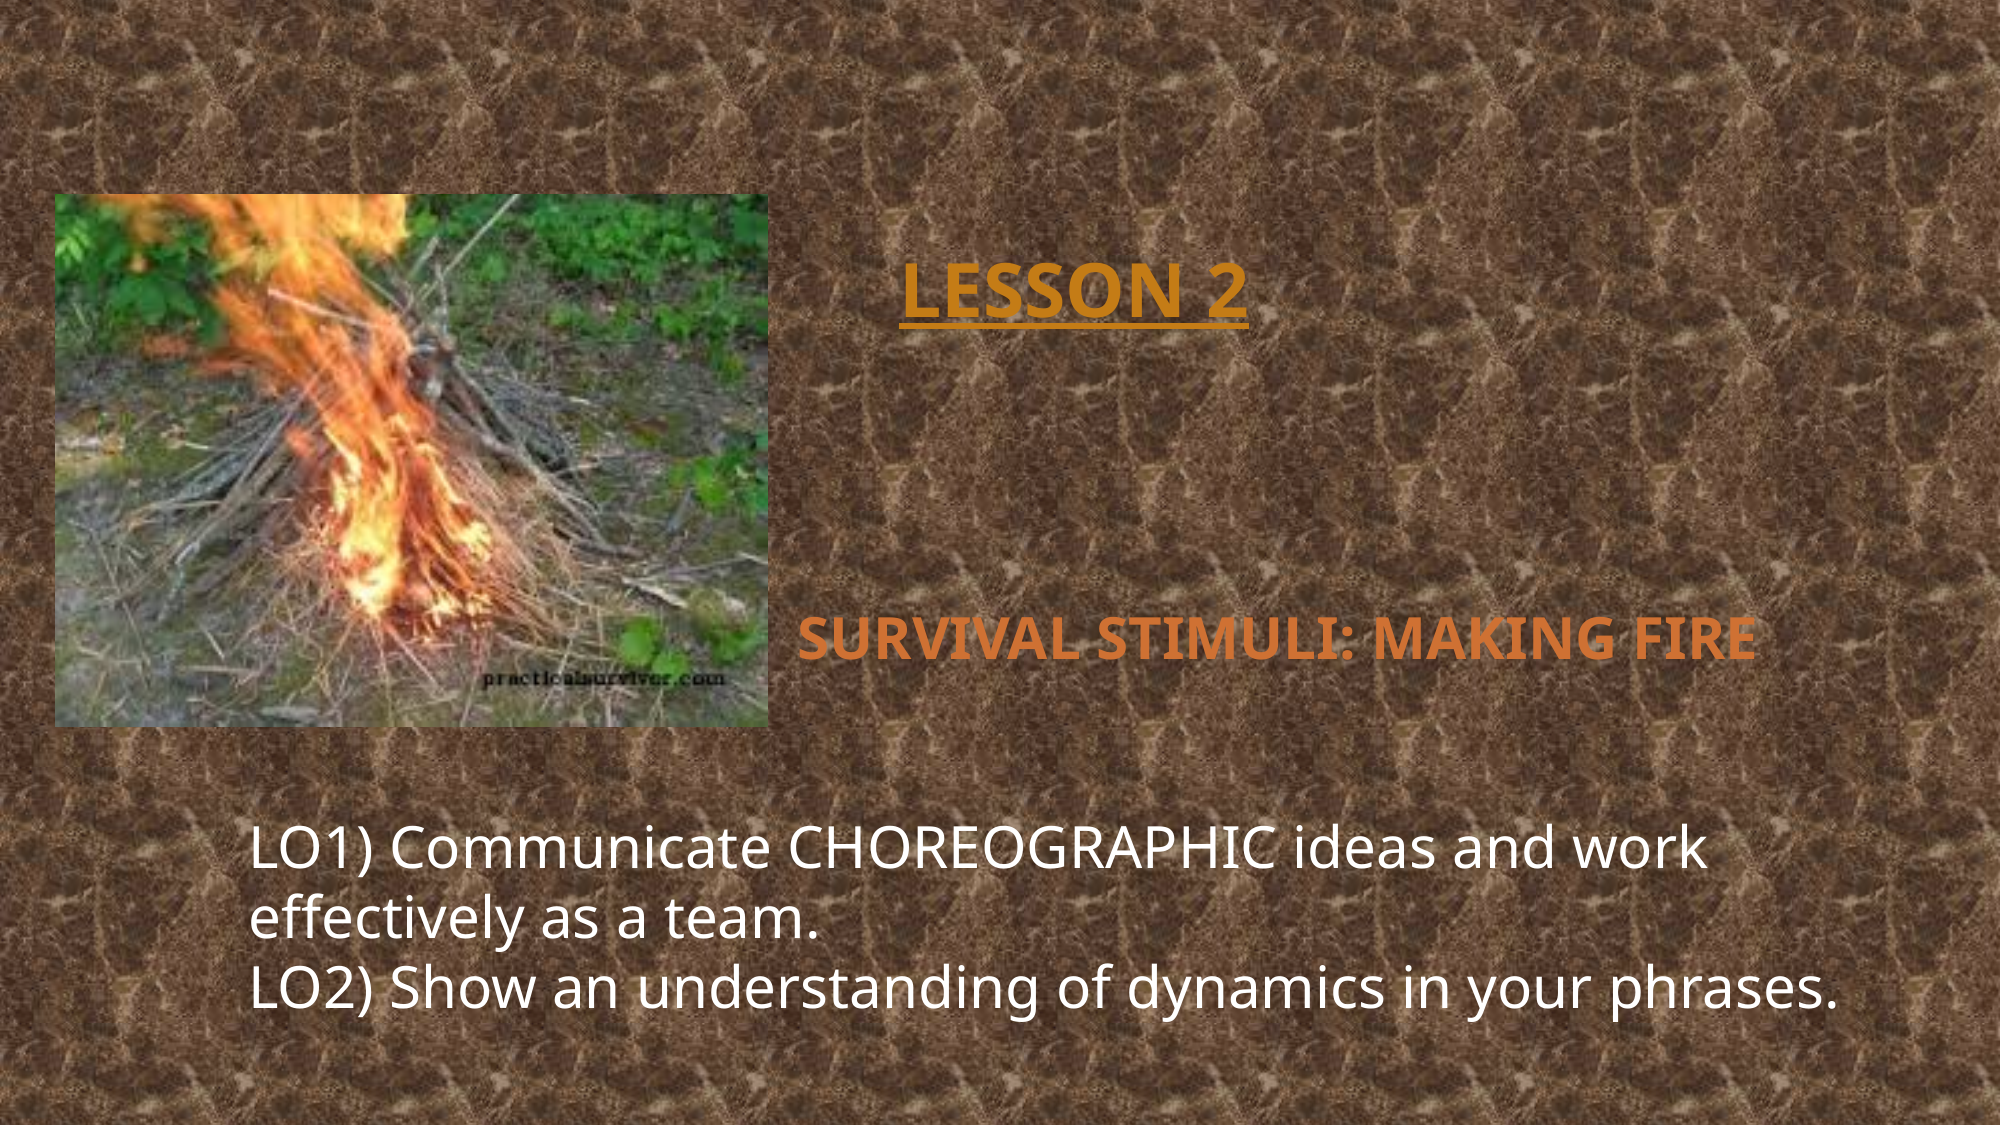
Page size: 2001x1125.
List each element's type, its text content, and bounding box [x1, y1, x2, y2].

text_box LESSON 2 [779, 235, 1370, 340]
picture [55, 194, 768, 727]
text_box SURVIVAL STIMULI: MAKING FIRE LO1) Communicate CHOREOGRAPHIC ideas and work effectively as a team. LO2) Show an understanding of dynamics in your phrases. [233, 593, 1916, 1078]
